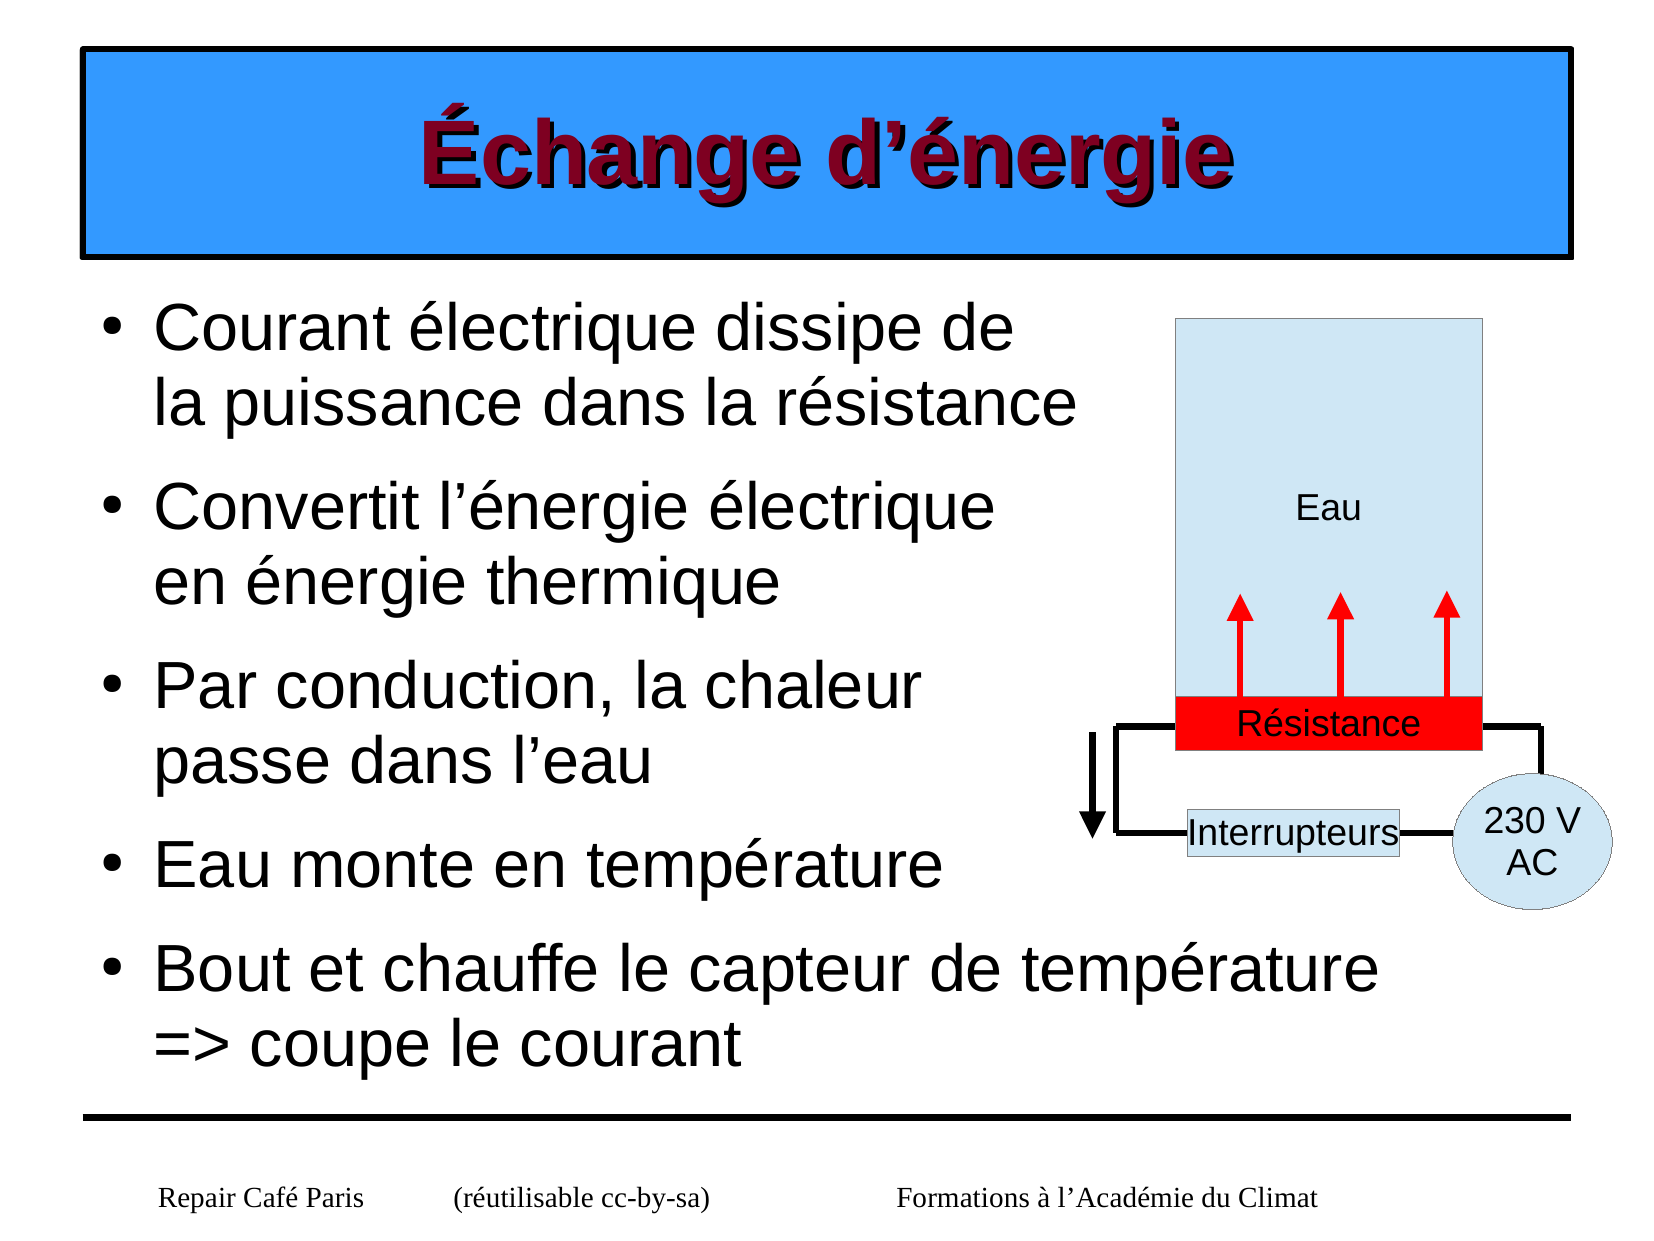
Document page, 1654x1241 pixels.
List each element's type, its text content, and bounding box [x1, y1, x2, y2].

text_box Interrupteurs [1187, 809, 1400, 857]
text_box 230 V AC [1452, 773, 1613, 910]
text_box Eau [1175, 318, 1483, 697]
list Courant électrique dissipe de la puissance dans la résistance Convertit l’énergie électrique en énergie thermique Par conduction, la chaleur passe dans l’eau Eau monte en température Bout et chauffe le capteur de température => coupe le courant [82, 290, 1560, 1082]
title Échange d’énergie [82, 49, 1571, 257]
text_box Résistance [1175, 697, 1483, 751]
